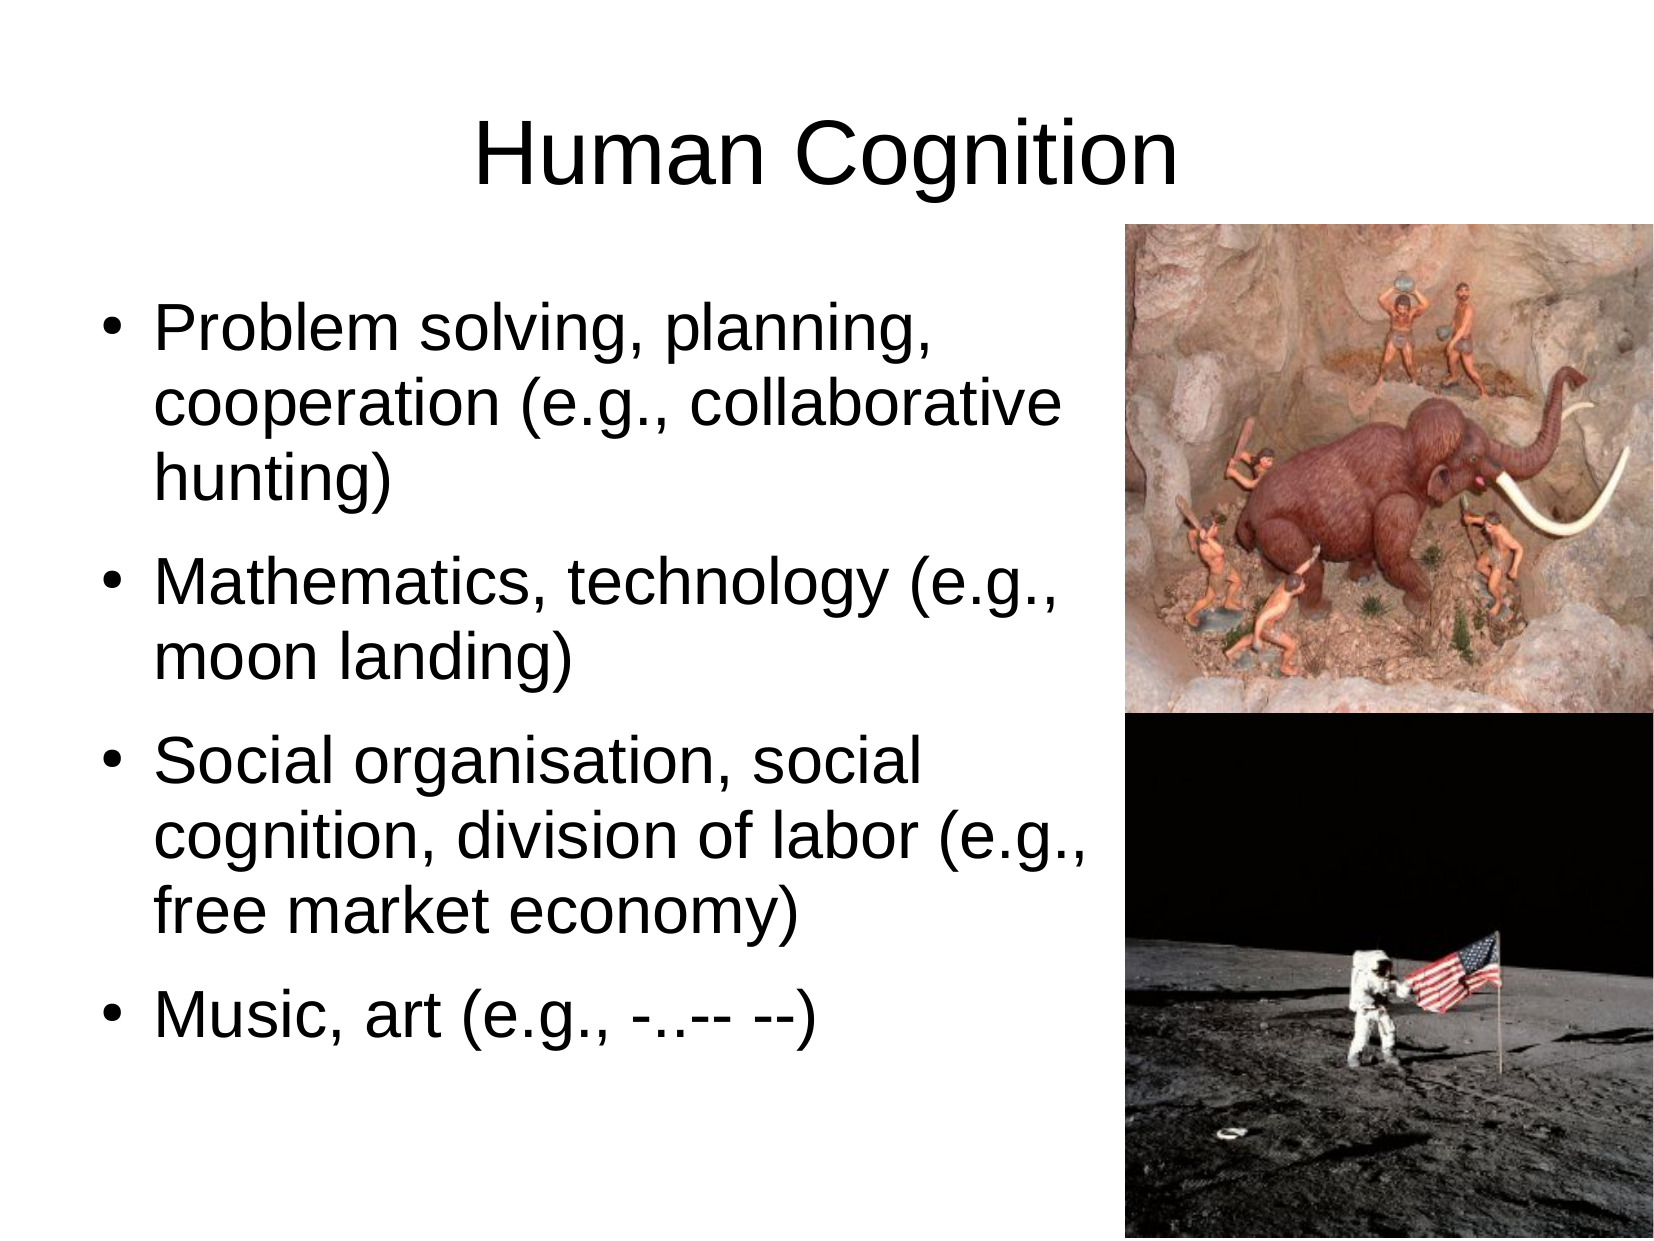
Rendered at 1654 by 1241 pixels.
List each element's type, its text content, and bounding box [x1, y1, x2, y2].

picture [1125, 224, 1654, 1238]
title Human Cognition [82, 56, 1571, 250]
list Problem solving, planning, cooperation (e.g., collaborative hunting) Mathematics, technology (e.g., moon landing) Social organisation, social cognition, division of labor (e.g., free market economy) Music, art (e.g., -..-- --) [82, 290, 1125, 1094]
